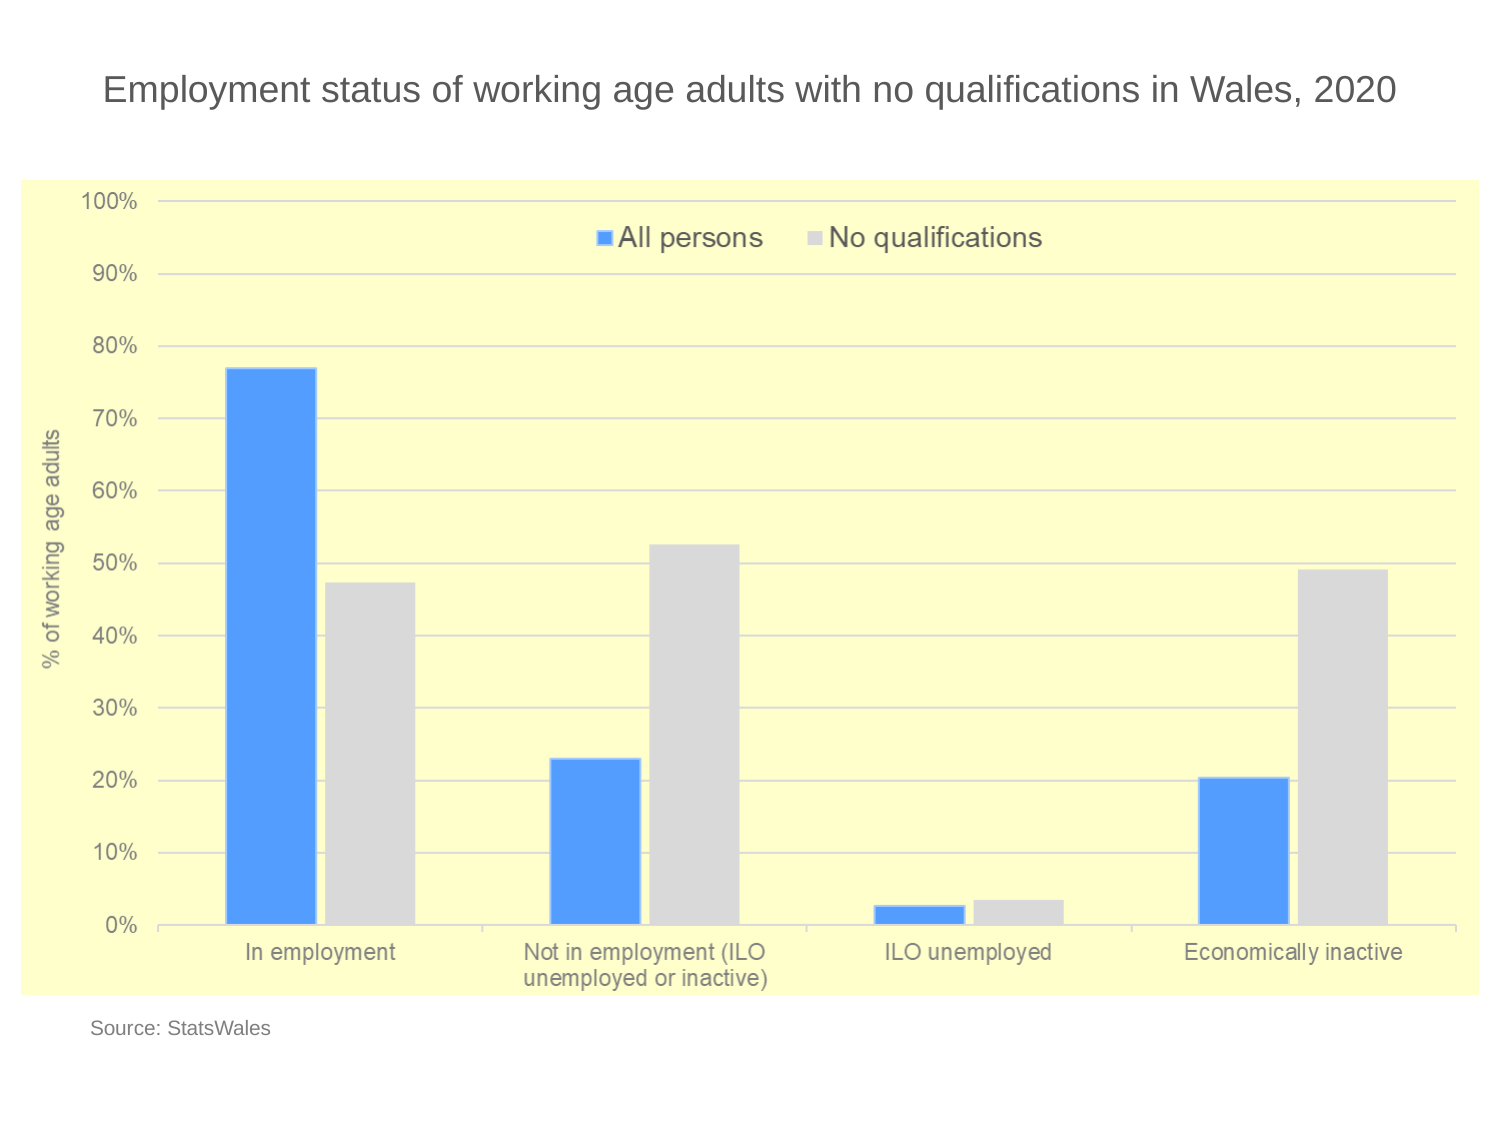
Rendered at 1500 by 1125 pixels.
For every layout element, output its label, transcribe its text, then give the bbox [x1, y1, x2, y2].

text_box Source: StatsWales [75, 1007, 1464, 1048]
picture [21, 180, 1479, 995]
title Employment status of working age adults with no qualifications in Wales, 2020 [75, 1, 1426, 173]
